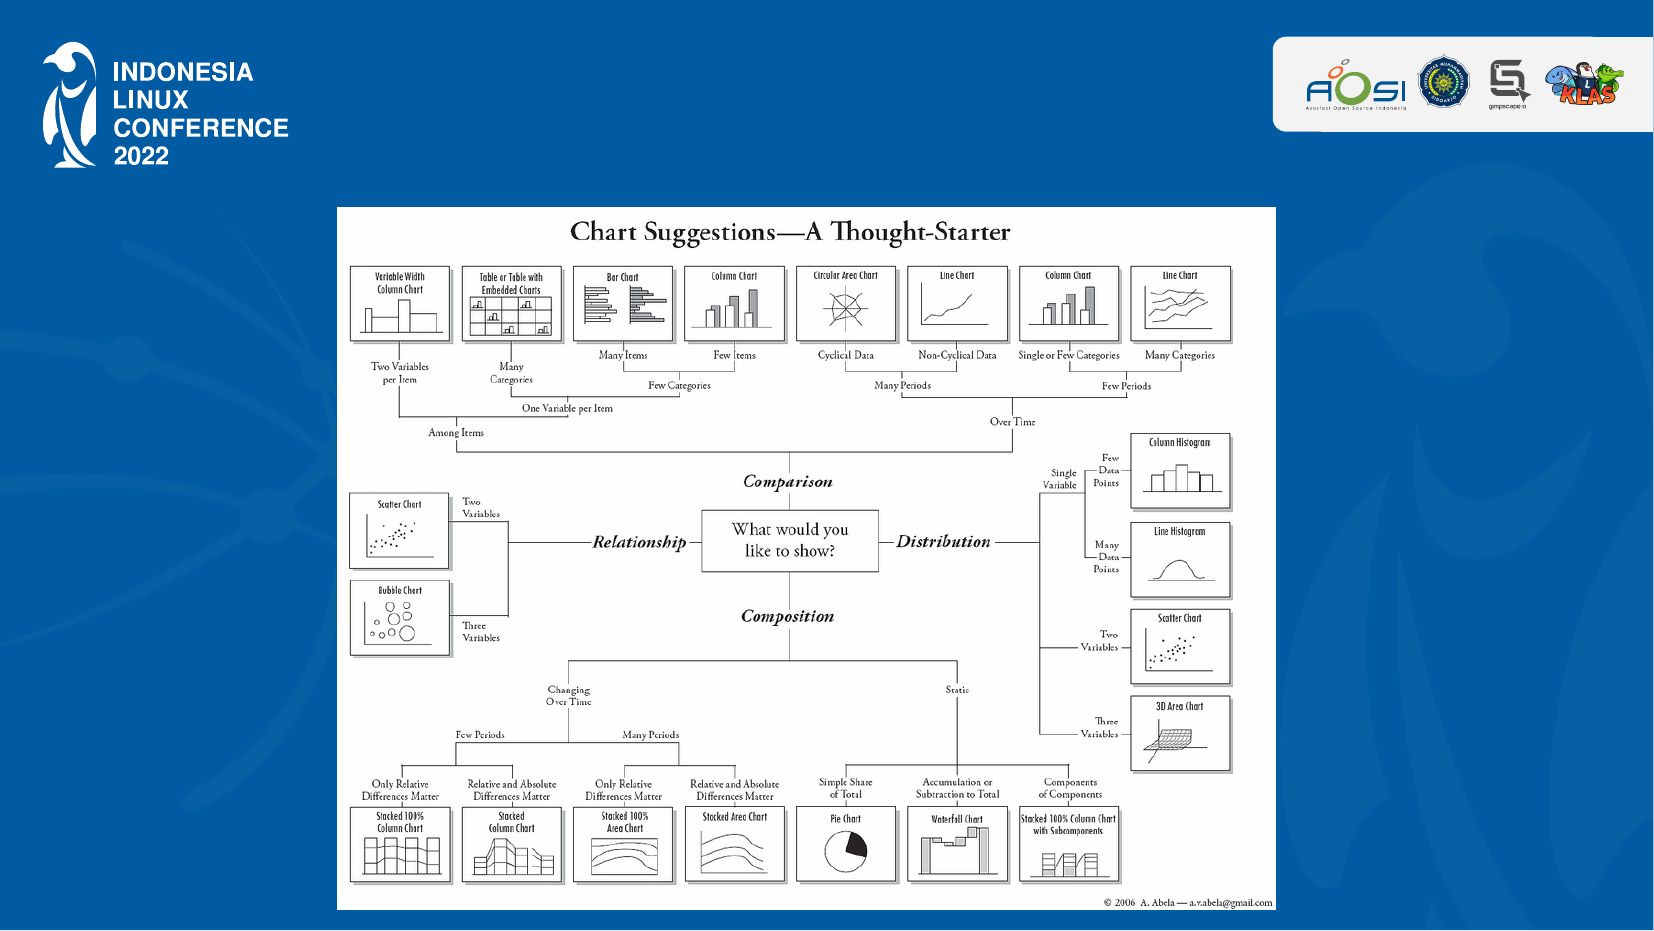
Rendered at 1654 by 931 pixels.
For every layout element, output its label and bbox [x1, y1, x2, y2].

picture [337, 207, 1276, 910]
picture [1545, 62, 1624, 105]
picture [1417, 54, 1471, 108]
